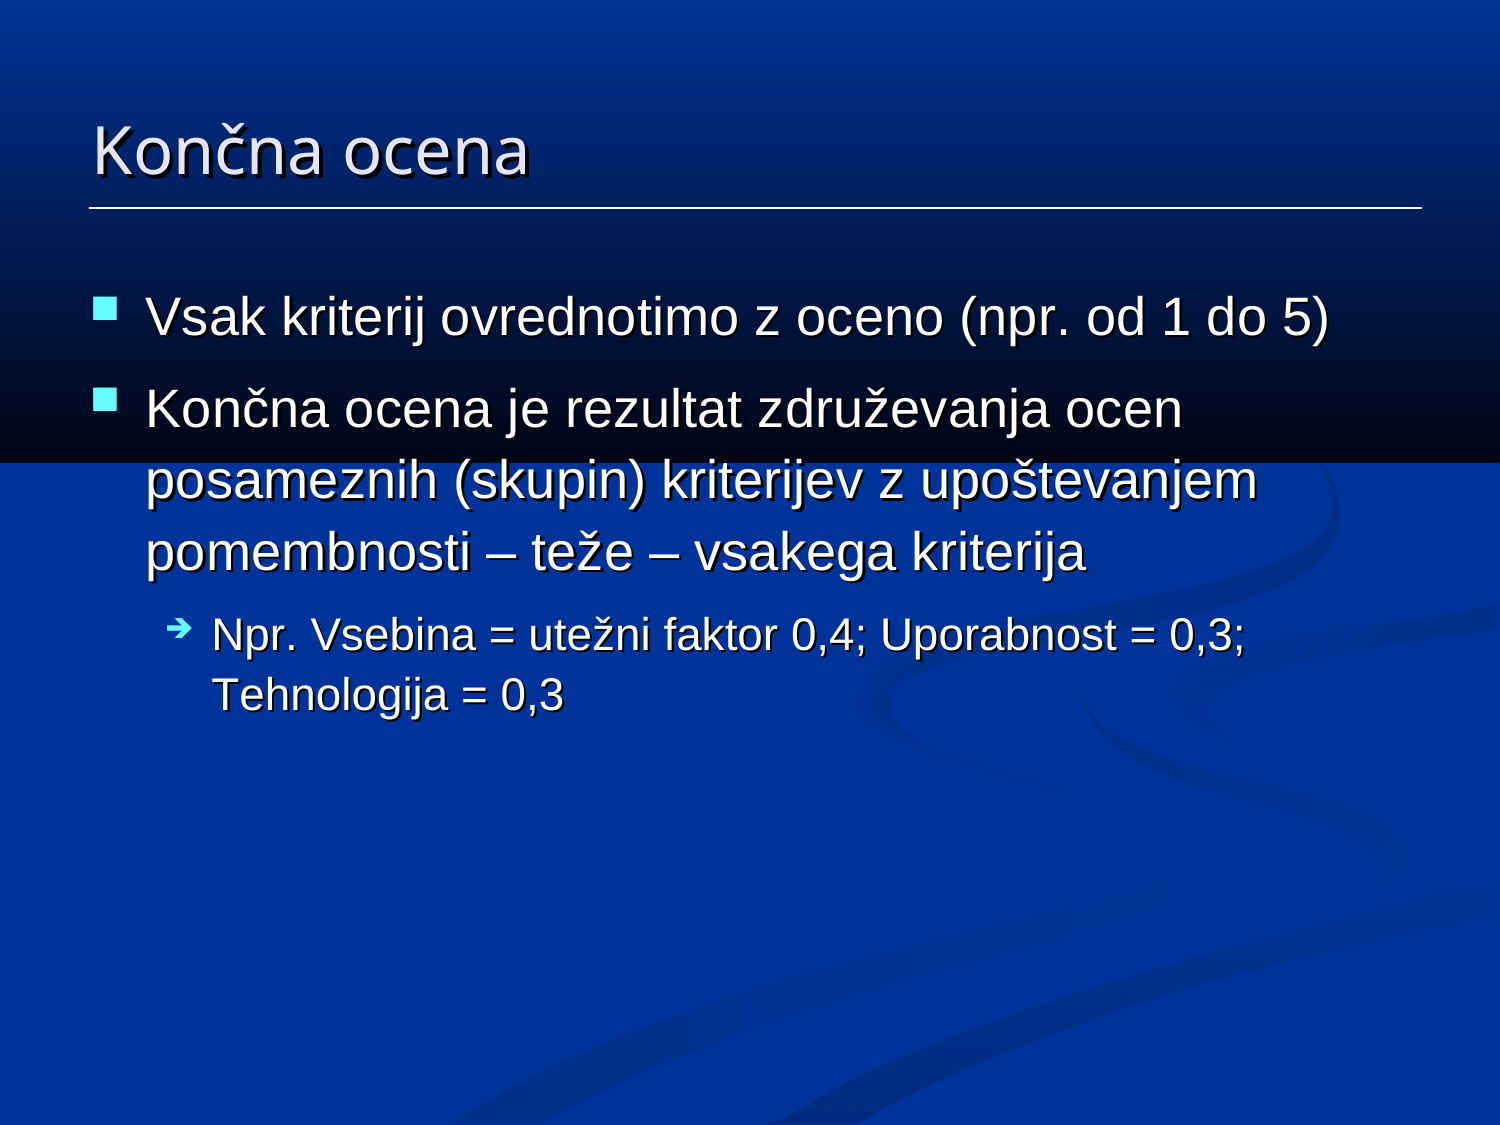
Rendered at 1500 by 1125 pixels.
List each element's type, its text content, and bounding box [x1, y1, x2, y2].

text_box Vsak kriterij ovrednotimo z oceno (npr. od 1 do 5) Končna ocena je rezultat združevanja ocen posameznih (skupin) kriterijev z upoštevanjem pomembnosti – teže – vsakega kriterija Npr. Vsebina = utežni faktor 0,4; Uporabnost = 0,3; Tehnologija = 0,3 [74, 267, 1424, 1083]
text_box Končna ocena [76, 54, 1352, 242]
